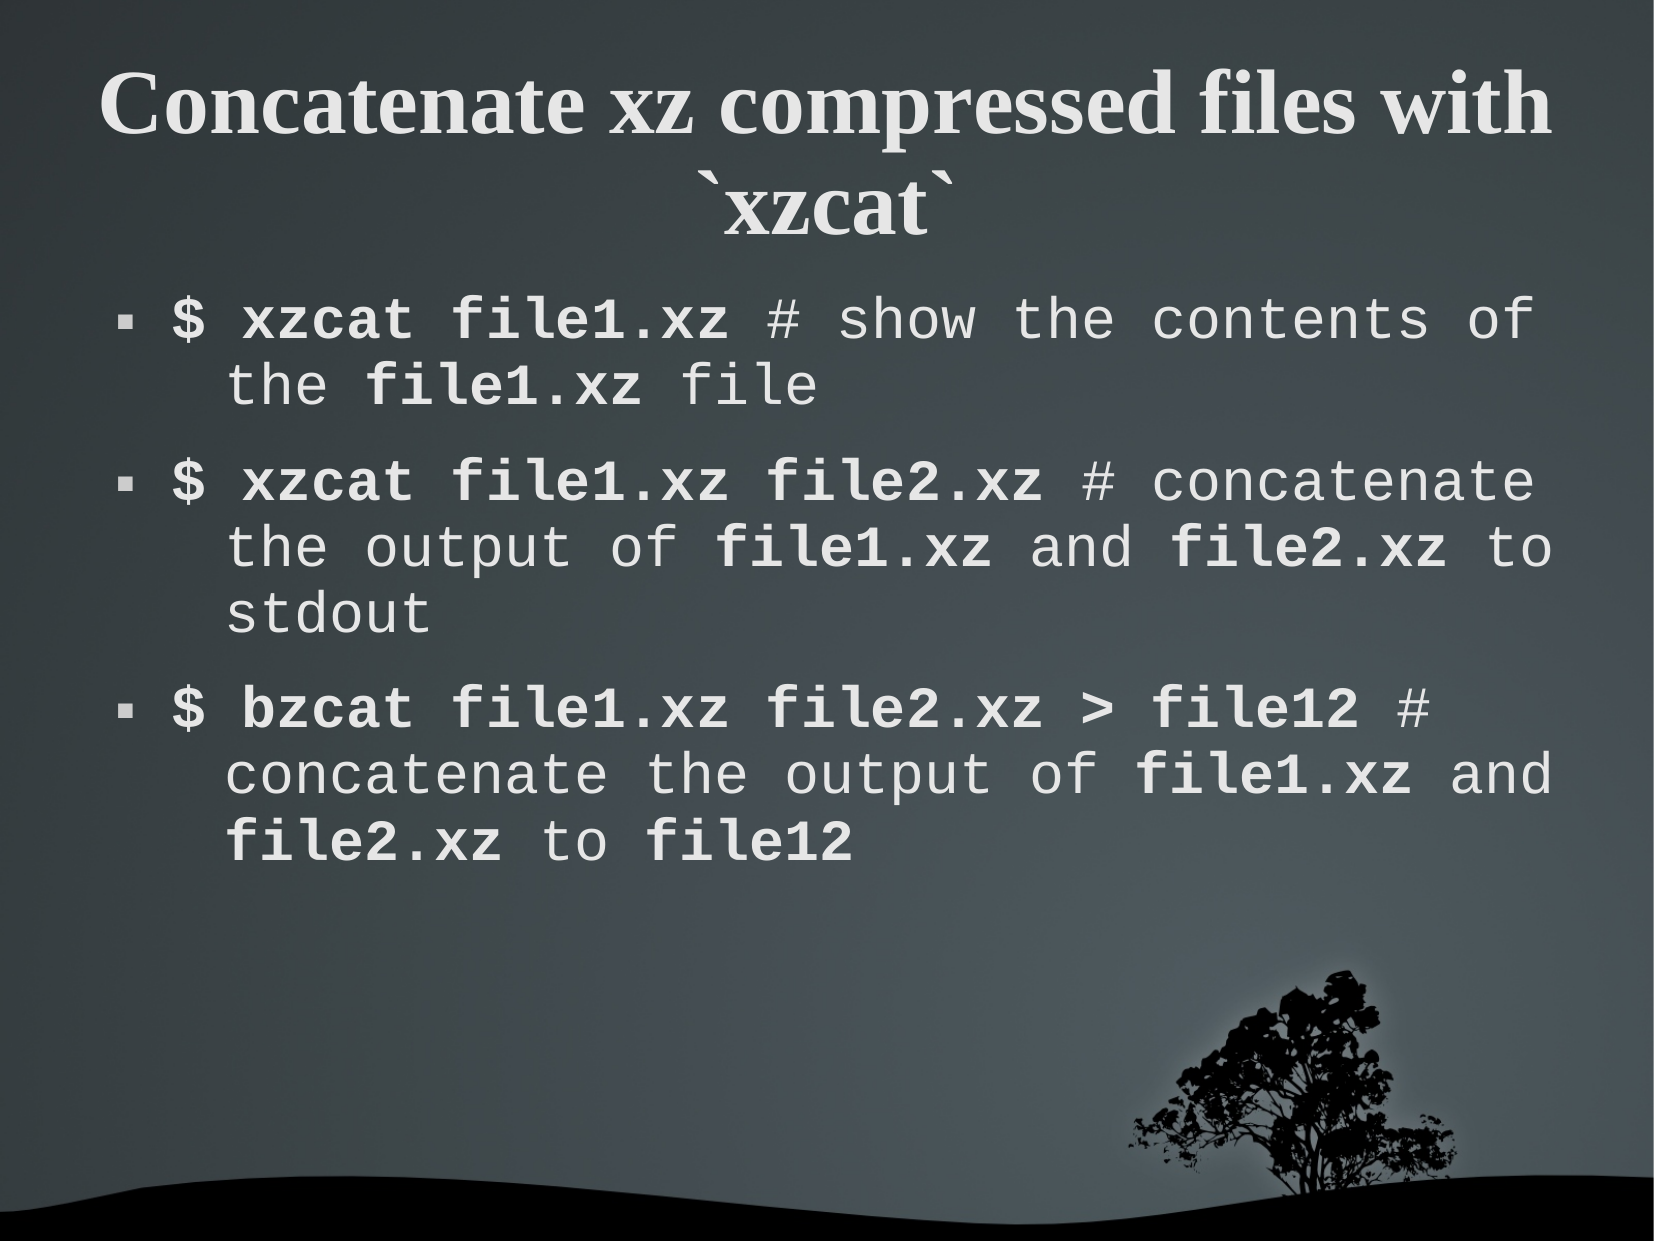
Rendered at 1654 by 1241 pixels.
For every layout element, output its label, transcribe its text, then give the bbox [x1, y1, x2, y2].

list $ xzcat file1.xz # show the contents of the file1.xz file $ xzcat file1.xz file2.xz # concatenate the output of file1.xz and file2.xz to stdout $ bzcat file1.xz file2.xz > file12 # concatenate the output of file1.xz and file2.xz to file12 [82, 290, 1571, 1186]
title Concatenate xz compressed files with `xzcat` [82, 33, 1571, 273]
picture [0, 0, 1654, 1241]
